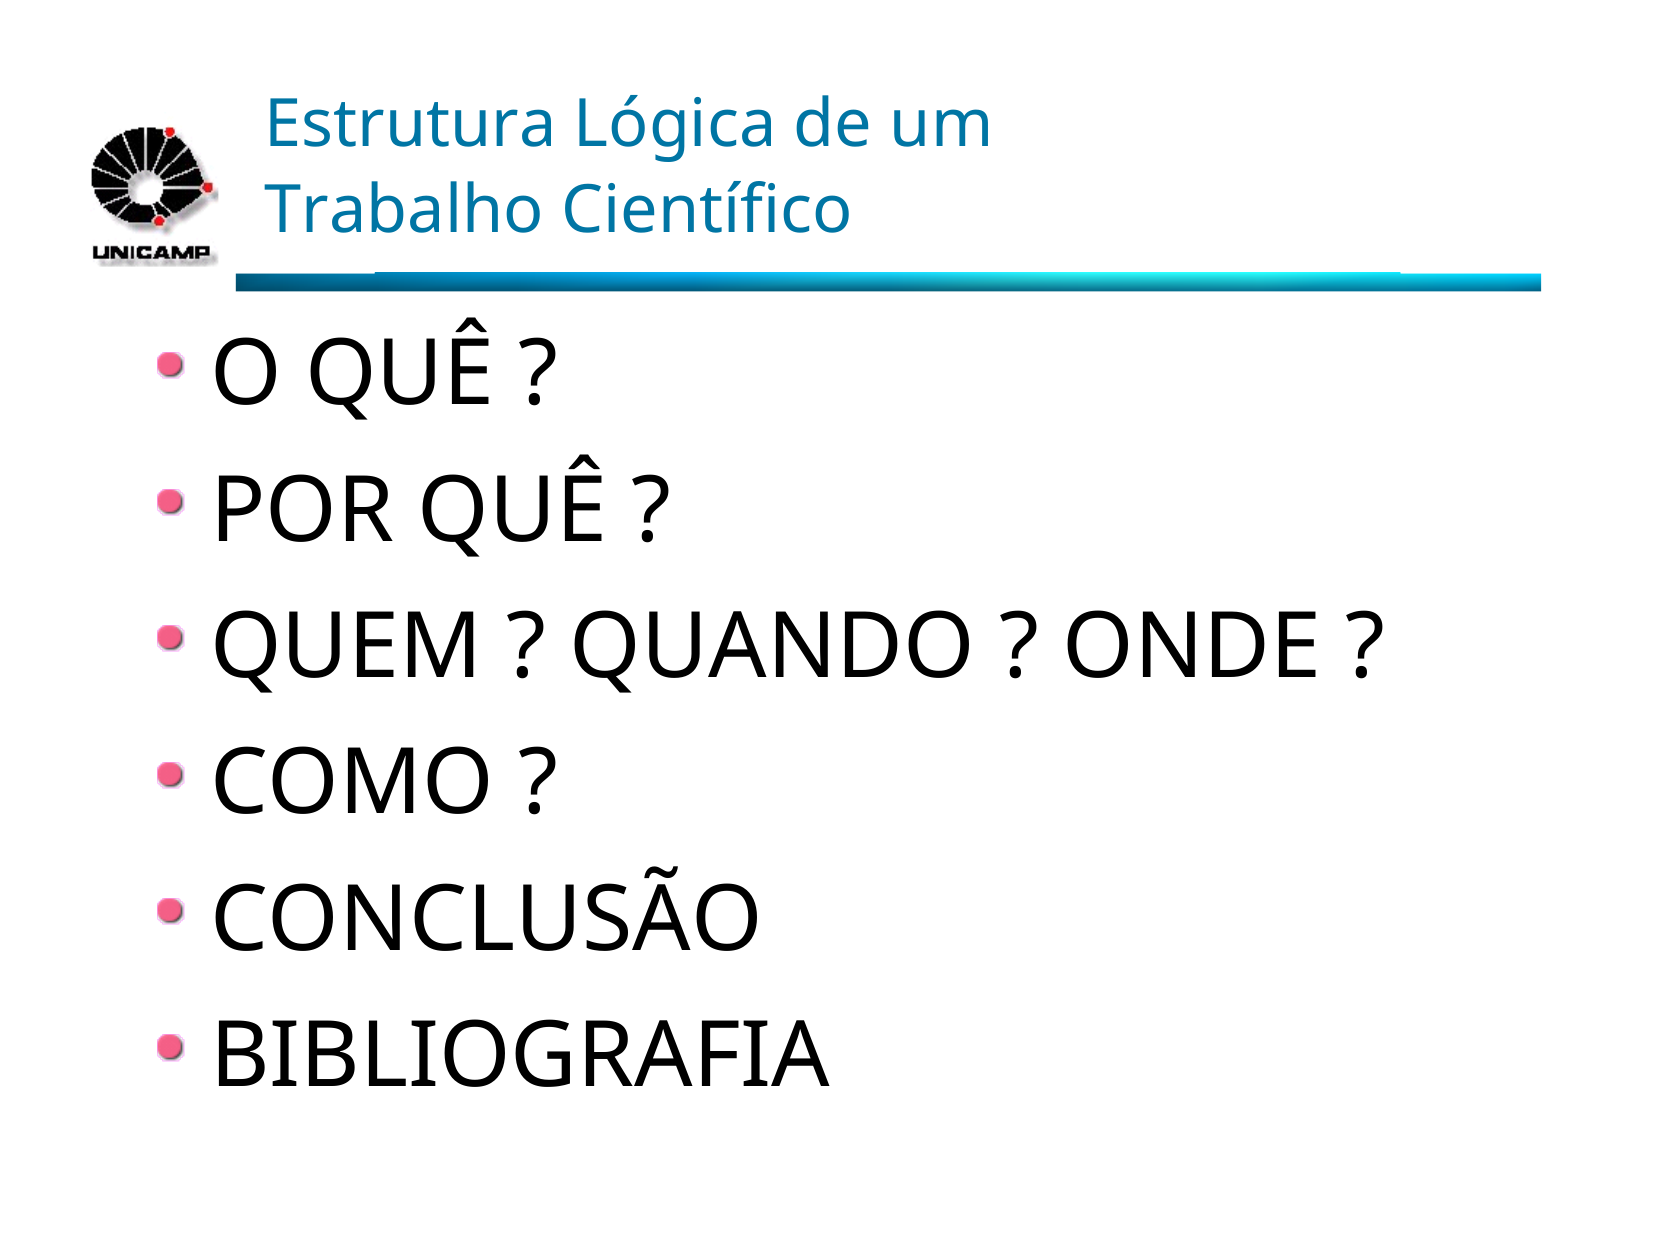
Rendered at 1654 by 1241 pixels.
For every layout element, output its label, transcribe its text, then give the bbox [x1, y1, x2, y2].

list O QUÊ ? POR QUÊ ? QUEM ? QUANDO ? ONDE ? COMO ? CONCLUSÃO BIBLIOGRAFIA [121, 309, 1534, 1182]
title Estrutura Lógica de um Trabalho Científico [264, 42, 1534, 250]
picture [125, 272, 1654, 295]
